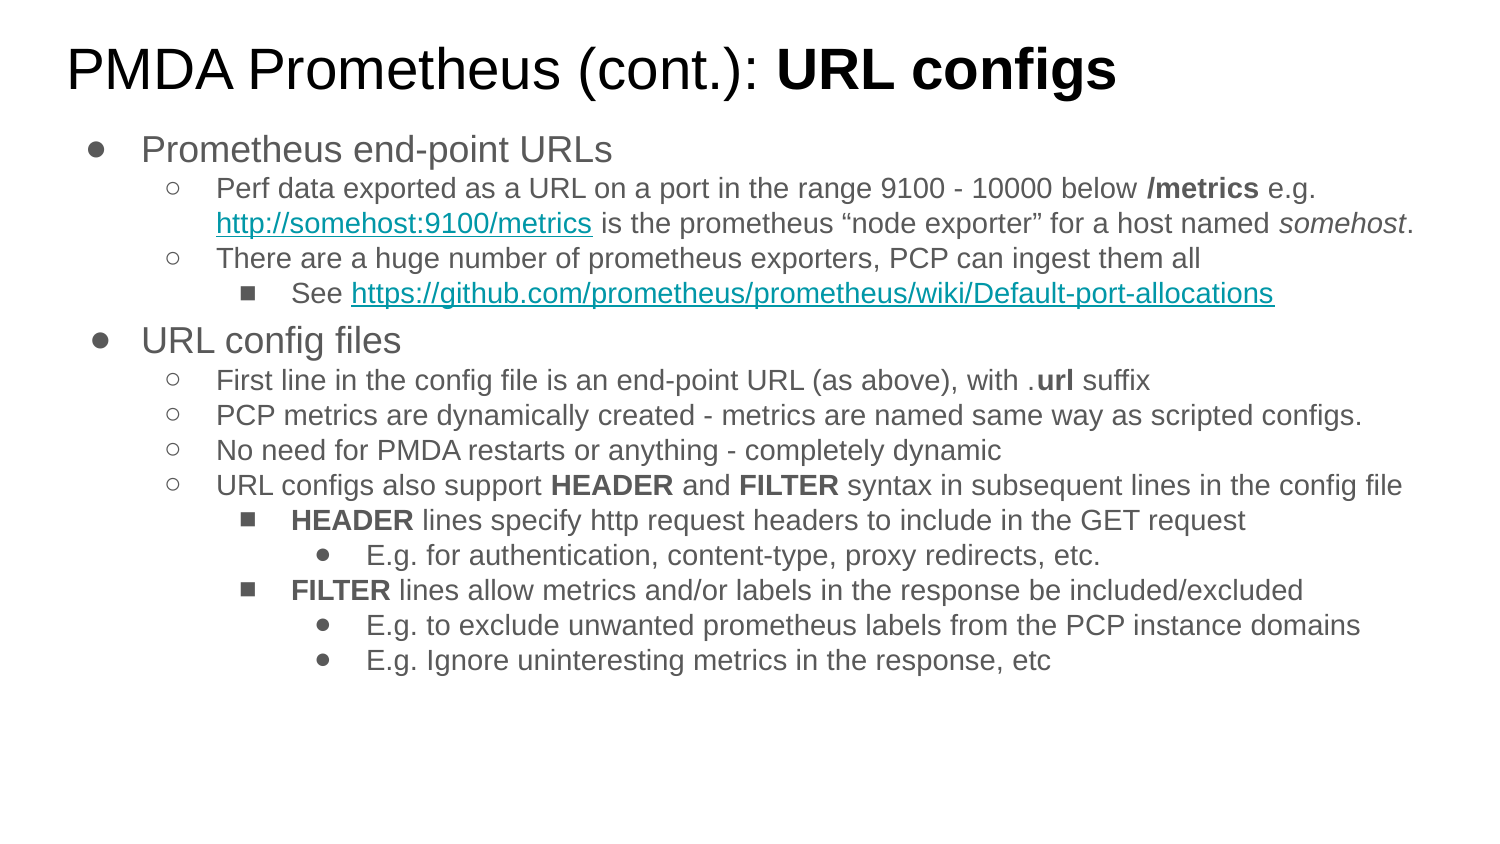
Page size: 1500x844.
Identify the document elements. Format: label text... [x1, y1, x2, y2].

title PMDA Prometheus (cont.): URL configs [51, 15, 1449, 109]
list Prometheus end-point URLs Perf data exported as a URL on a port in the range 9100 - 10000 below /metrics e.g. http://somehost:9100/metrics is the prometheus “node exporter” for a host named somehost. There are a huge number of prometheus exporters, PCP can ingest them all See https://github.com/prometheus/prometheus/wiki/Default-port-allocations URL config files First line in the config file is an end-point URL (as above), with .url suffix PCP metrics are dynamically created - metrics are named same way as scripted configs. No need for PMDA restarts or anything - completely dynamic URL configs also support HEADER and FILTER syntax in subsequent lines in the config file HEADER lines specify http request headers to include in the GET request E.g. for authentication, content-type, proxy redirects, etc. FILTER lines allow metrics and/or labels in the response be included/excluded E.g. to exclude unwanted prometheus labels from the PCP instance domains E.g. Ignore uninteresting metrics in the response, etc [51, 109, 1449, 818]
